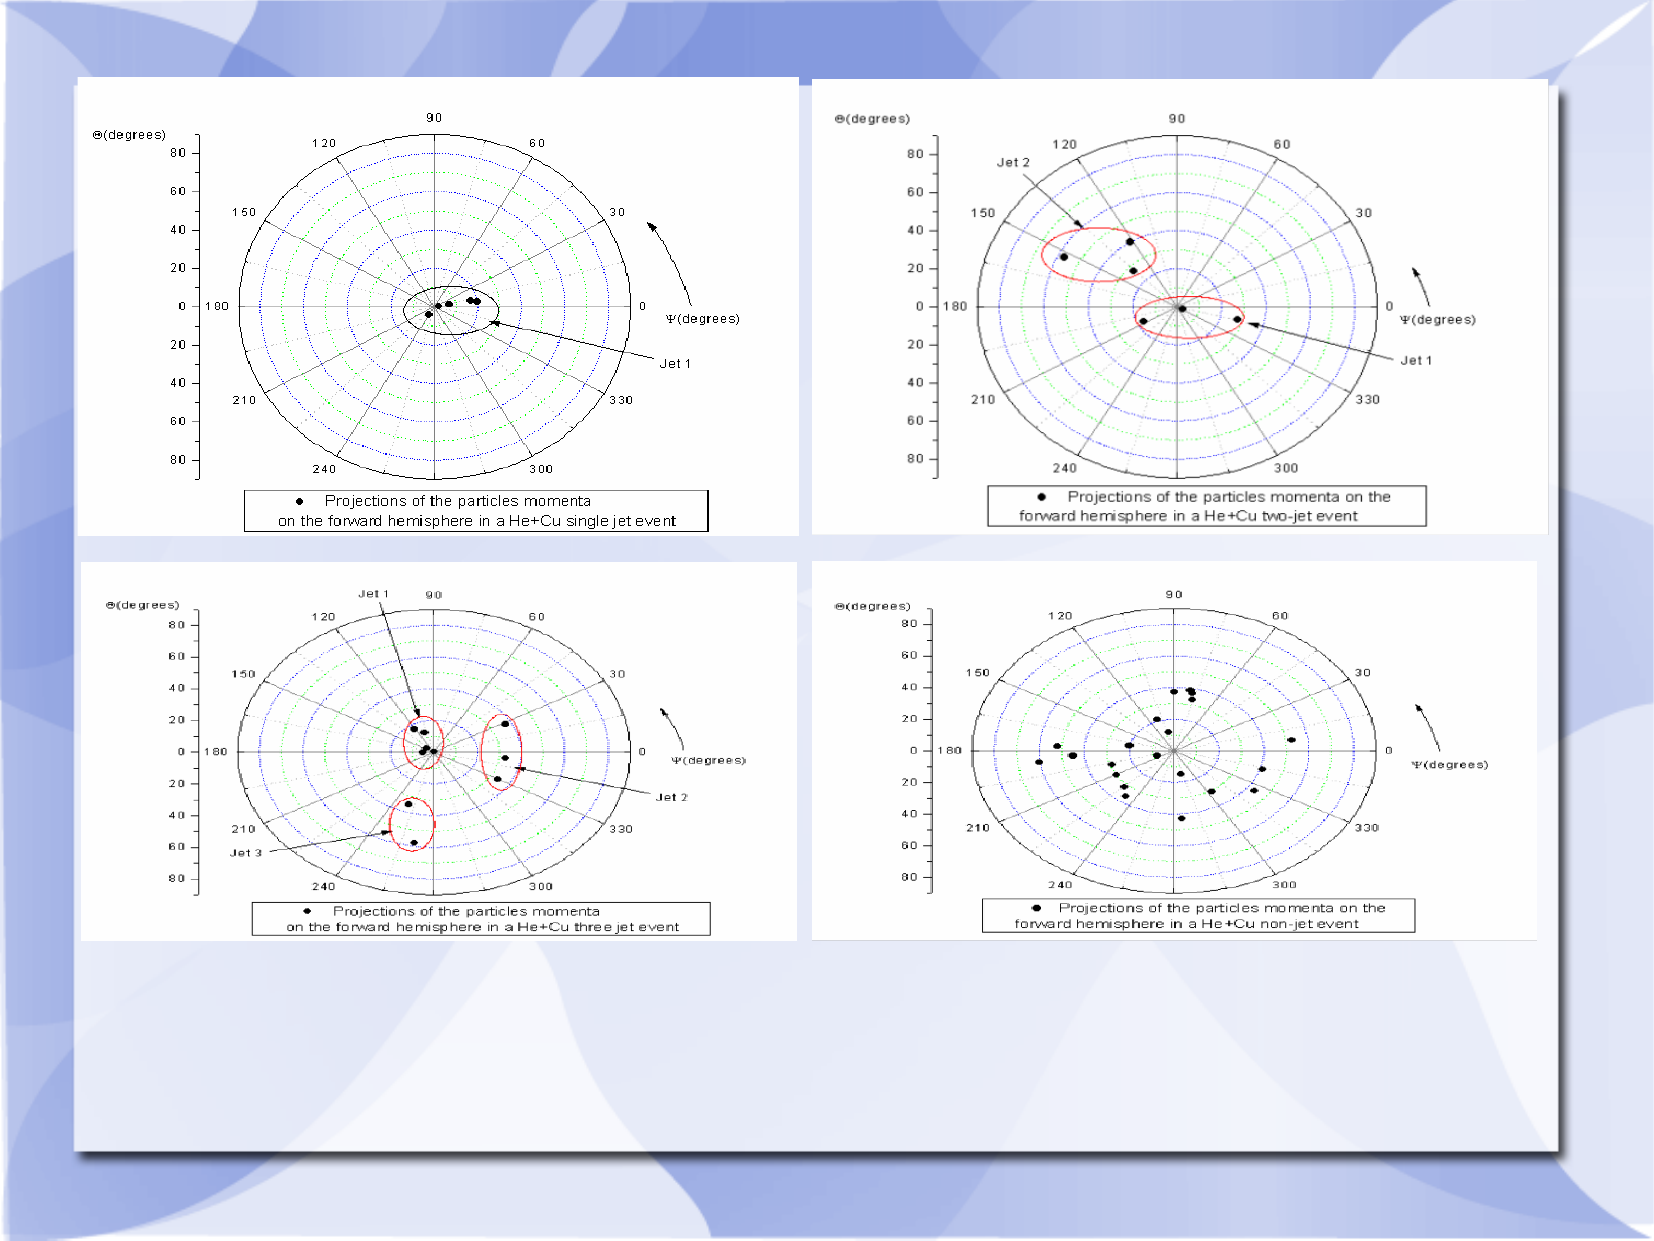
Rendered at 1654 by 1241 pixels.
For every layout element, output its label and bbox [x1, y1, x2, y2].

picture [77, 77, 799, 536]
picture [812, 79, 1550, 536]
picture [812, 561, 1539, 941]
picture [80, 561, 797, 941]
